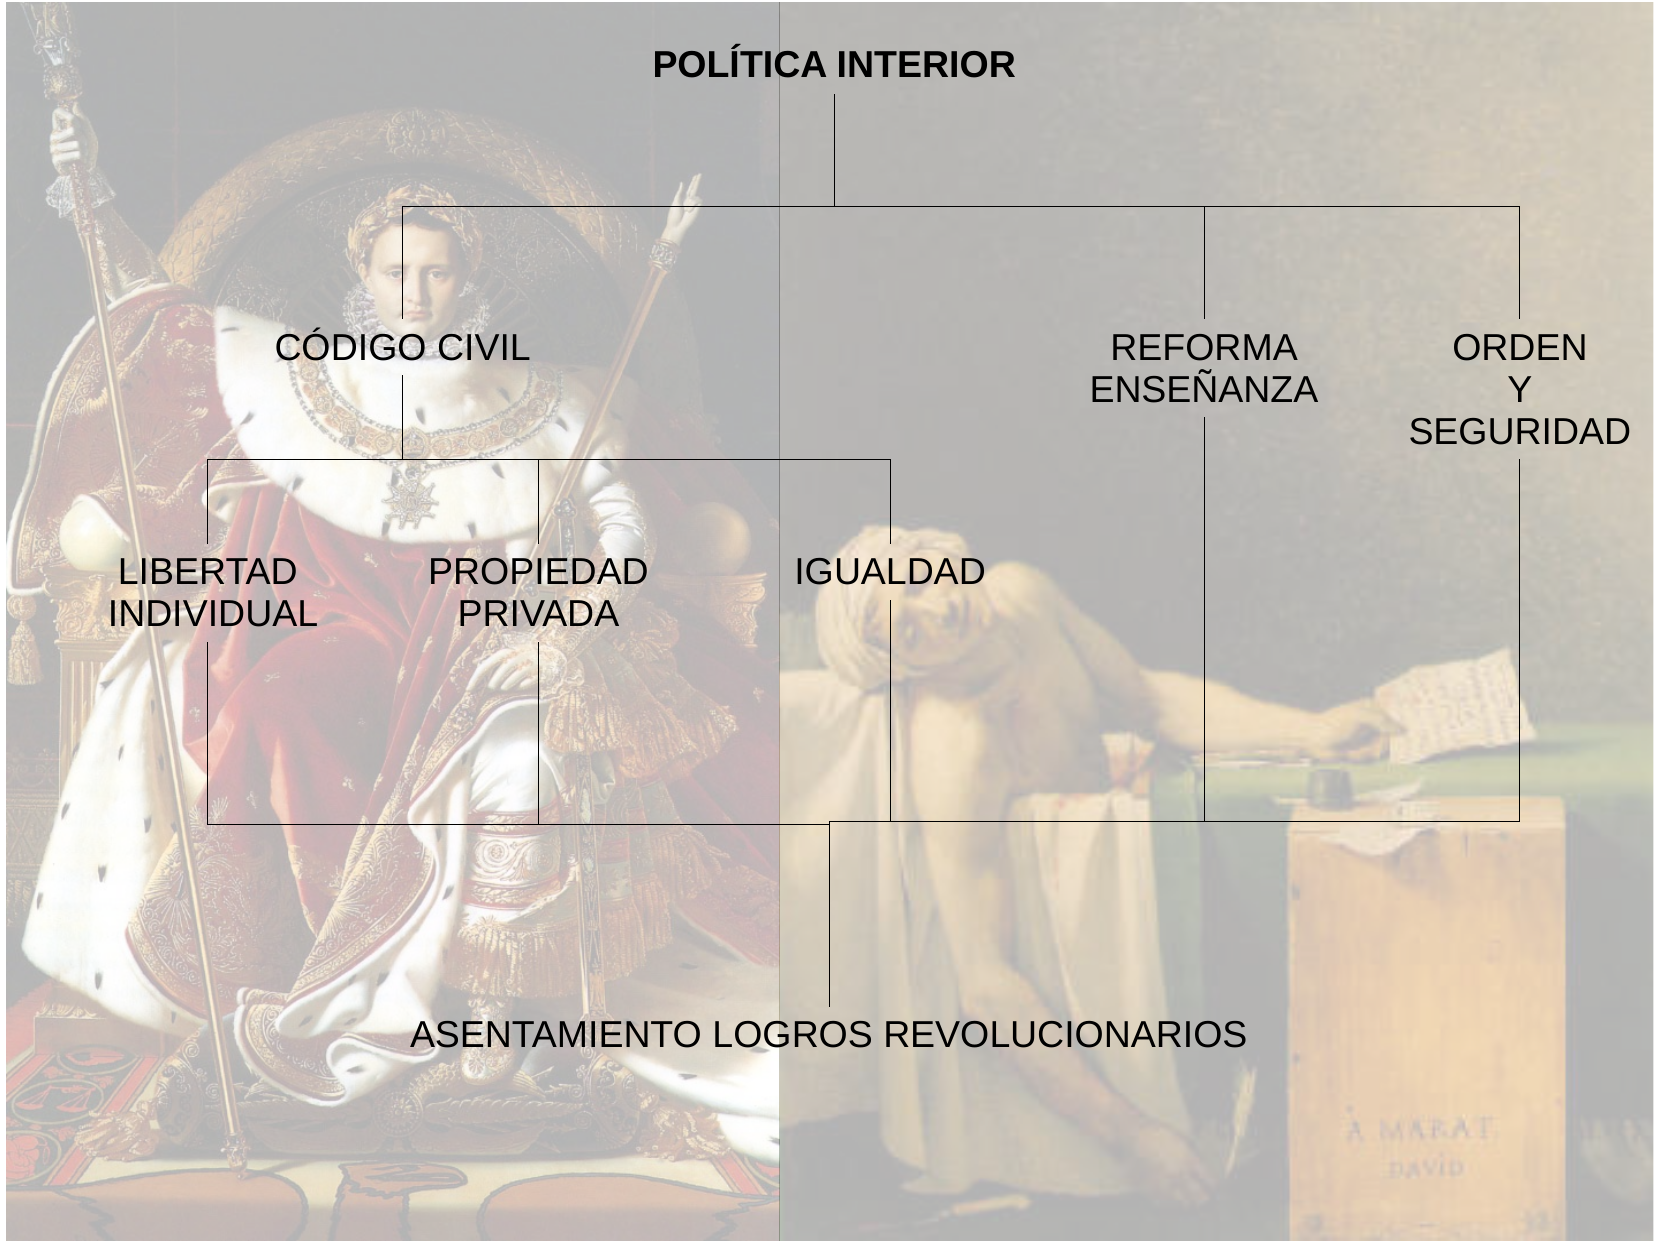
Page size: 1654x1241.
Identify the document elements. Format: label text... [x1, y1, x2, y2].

text_box LIBERTAD INDIVIDUAL [82, 543, 334, 643]
text_box REFORMA ENSEÑANZA [1074, 318, 1334, 418]
text_box POLÍTICA INTERIOR [637, 36, 1030, 95]
picture [6, 2, 1654, 1241]
text_box PROPIEDAD PRIVADA [413, 543, 664, 643]
text_box ASENTAMIENTO LOGROS REVOLUCIONARIOS [395, 1006, 1264, 1063]
text_box IGUALDAD [779, 543, 1001, 601]
text_box CÓDIGO CIVIL [259, 318, 546, 376]
text_box ORDEN Y SEGURIDAD [1393, 318, 1647, 460]
